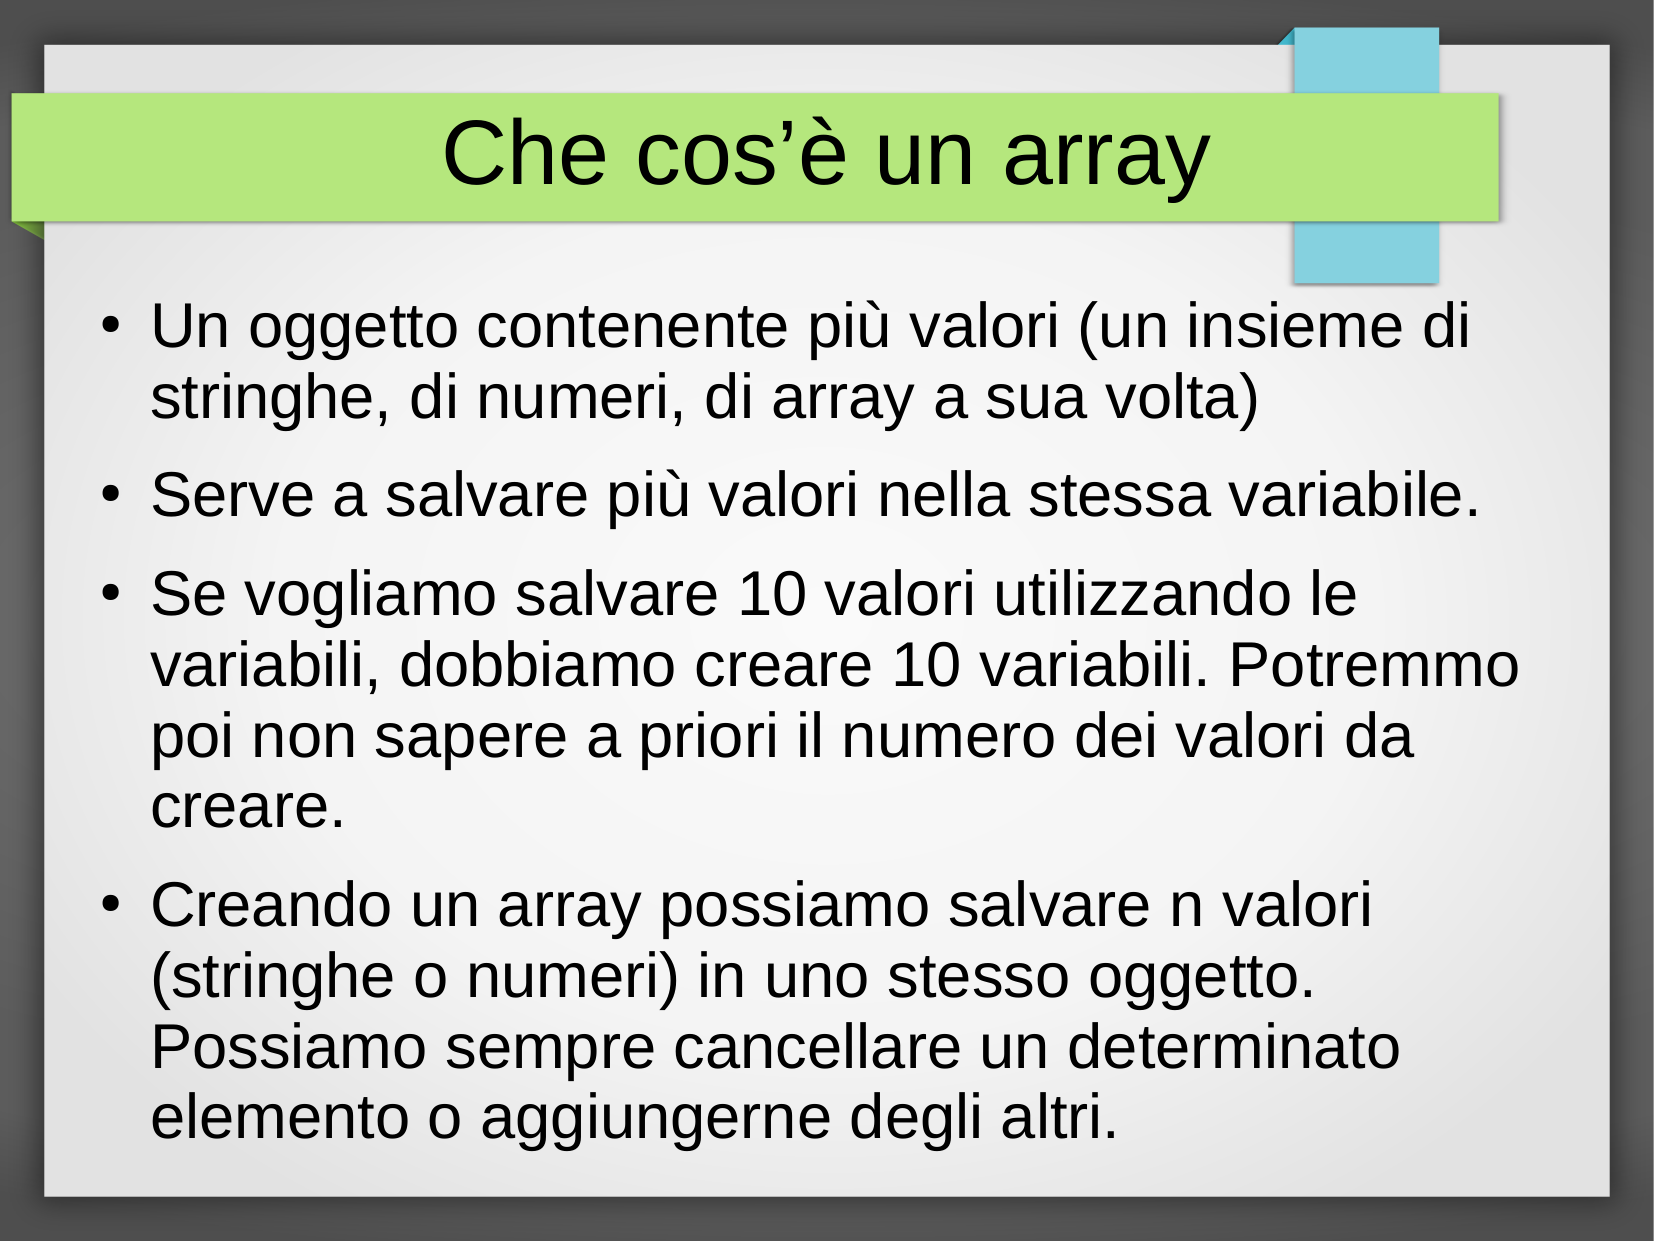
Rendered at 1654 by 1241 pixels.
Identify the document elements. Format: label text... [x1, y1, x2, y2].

picture [0, 0, 1654, 1241]
list Un oggetto contenente più valori (un insieme di stringhe, di numeri, di array a sua volta) Serve a salvare più valori nella stessa variabile. Se vogliamo salvare 10 valori utilizzando le variabili, dobbiamo creare 10 variabili. Potremmo poi non sapere a priori il numero dei valori da creare. Creando un array possiamo salvare n valori (stringhe o numeri) in uno stesso oggetto. Possiamo sempre cancellare un determinato elemento o aggiungerne degli altri. [82, 290, 1571, 1158]
title Che cos’è un array [82, 49, 1571, 257]
